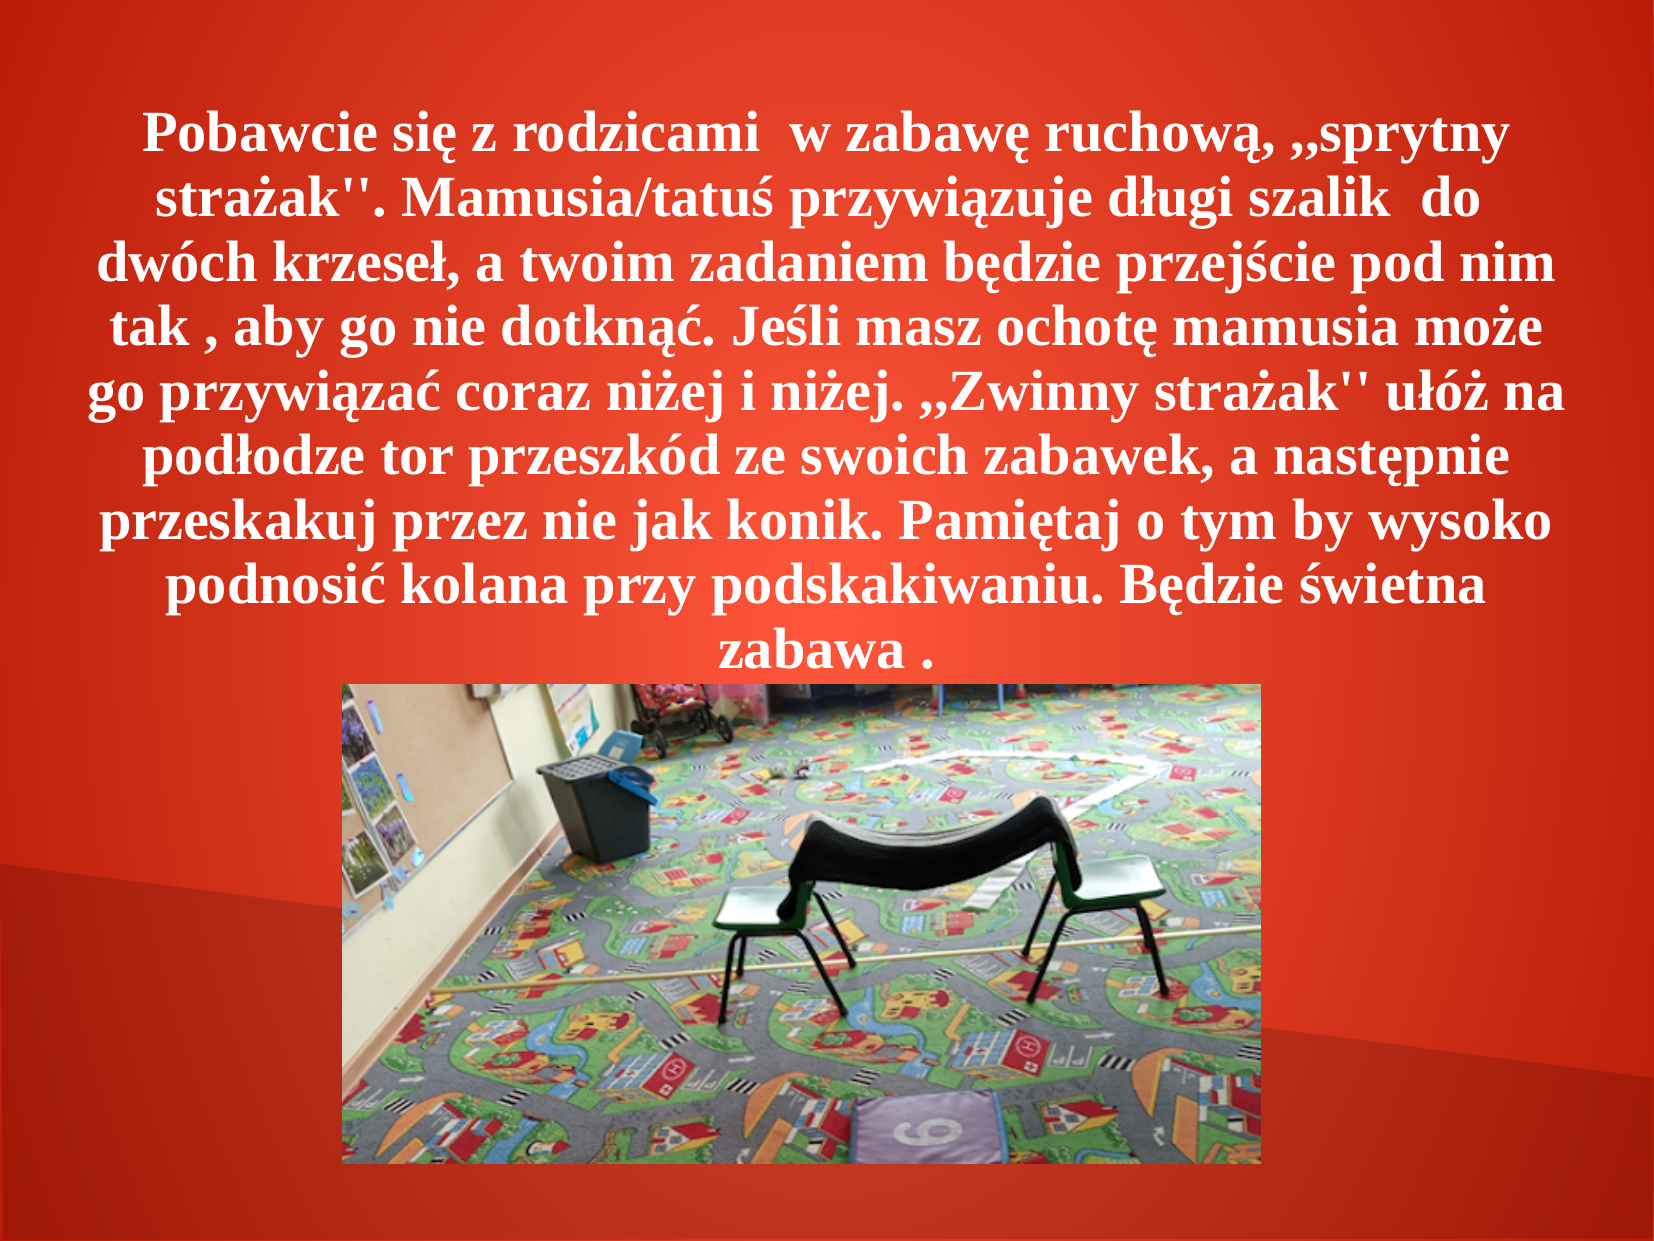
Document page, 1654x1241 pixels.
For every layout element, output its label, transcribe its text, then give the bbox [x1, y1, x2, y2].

title Pobawcie się z rodzicami w zabawę ruchową, ,,sprytny strażak''. Mamusia/tatuś przywiązuje długi szalik do dwóch krzeseł, a twoim zadaniem będzie przejście pod nim tak , aby go nie dotknąć. Jeśli masz ochotę mamusia może go przywiązać coraz niżej i niżej. ,,Zwinny strażak'' ułóż na podłodze tor przeszkód ze swoich zabawek, a następnie przeskakuj przez nie jak konik. Pamiętaj o tym by wysoko podnosić kolana przy podskakiwaniu. Będzie świetna zabawa . [82, 93, 1571, 752]
picture [342, 684, 1261, 1164]
